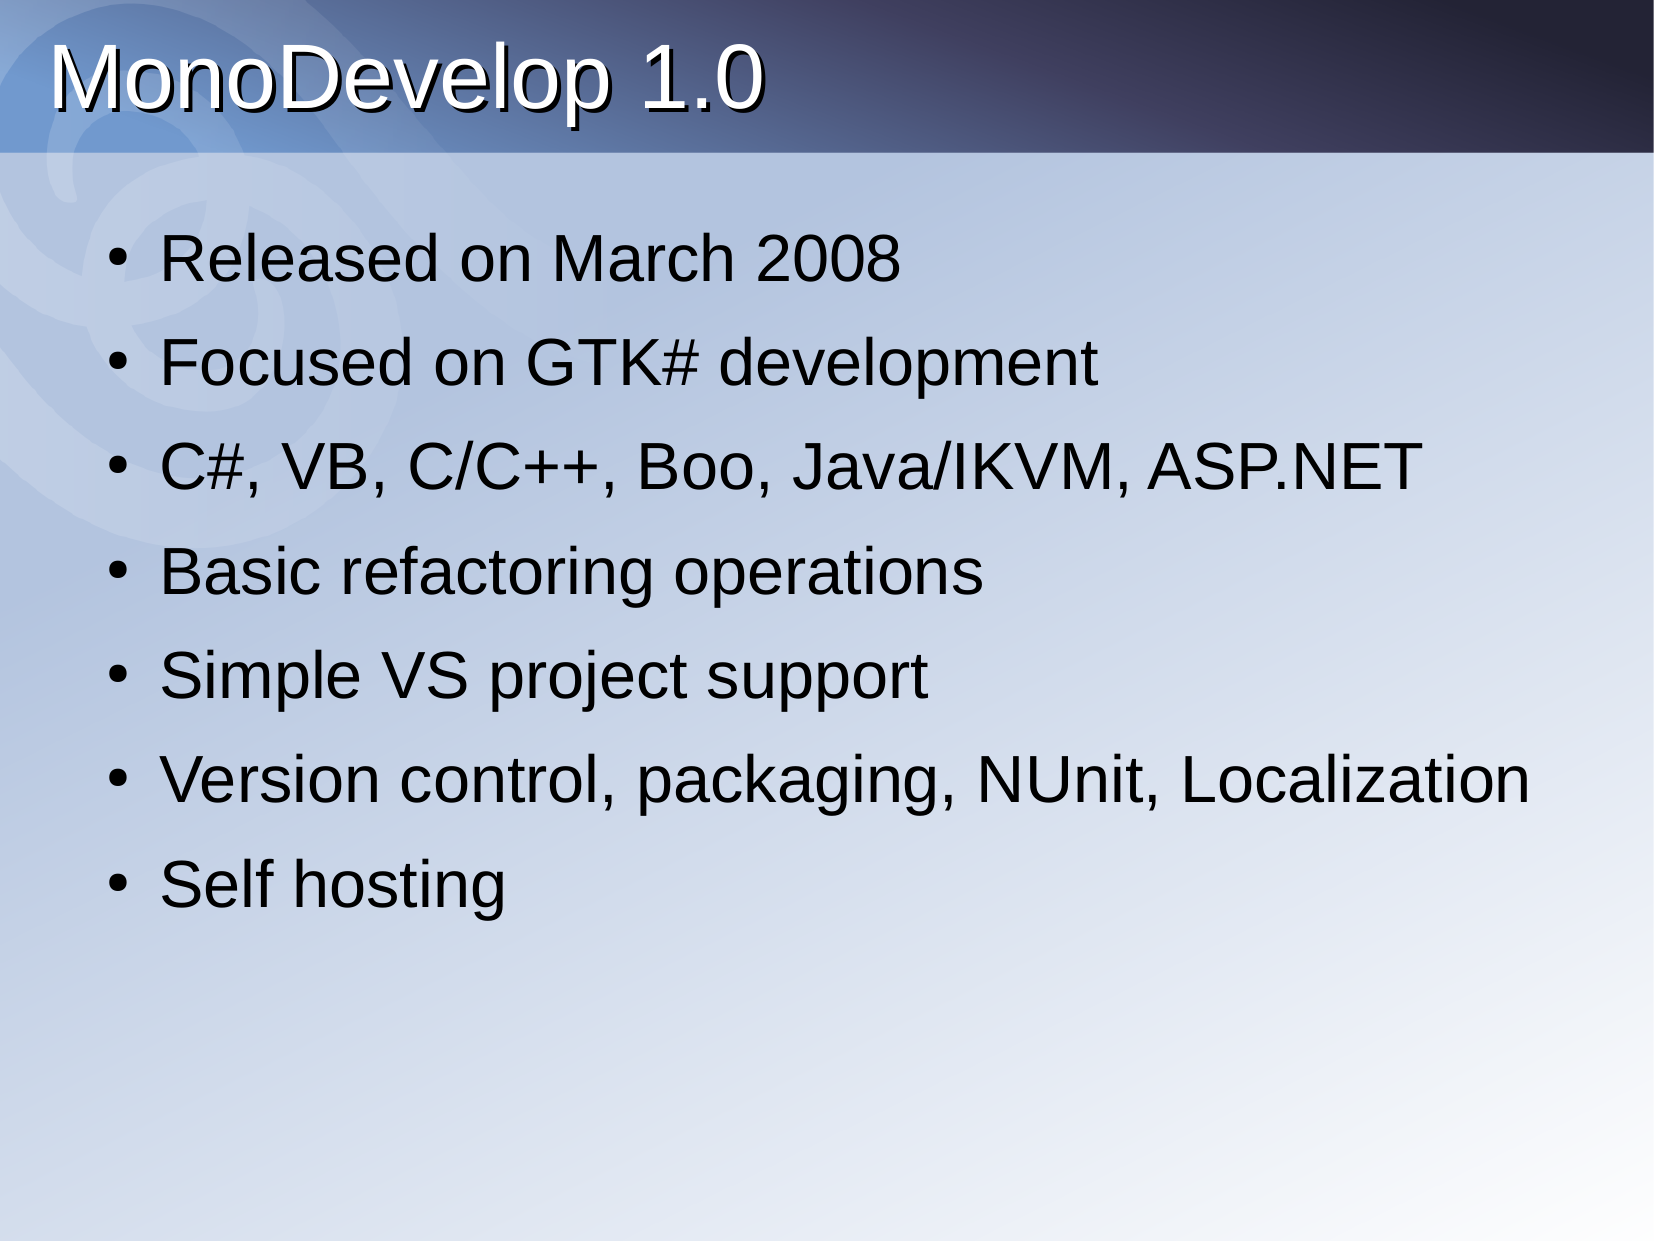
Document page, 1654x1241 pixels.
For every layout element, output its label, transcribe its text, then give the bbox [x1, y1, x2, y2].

list Released on March 2008 Focused on GTK# development C#, VB, C/C++, Boo, Java/IKVM, ASP.NET Basic refactoring operations Simple VS project support Version control, packaging, NUnit, Localization Self hosting [88, 220, 1625, 1182]
picture [0, 0, 1654, 1241]
title MonoDevelop 1.0 [47, 17, 1654, 136]
